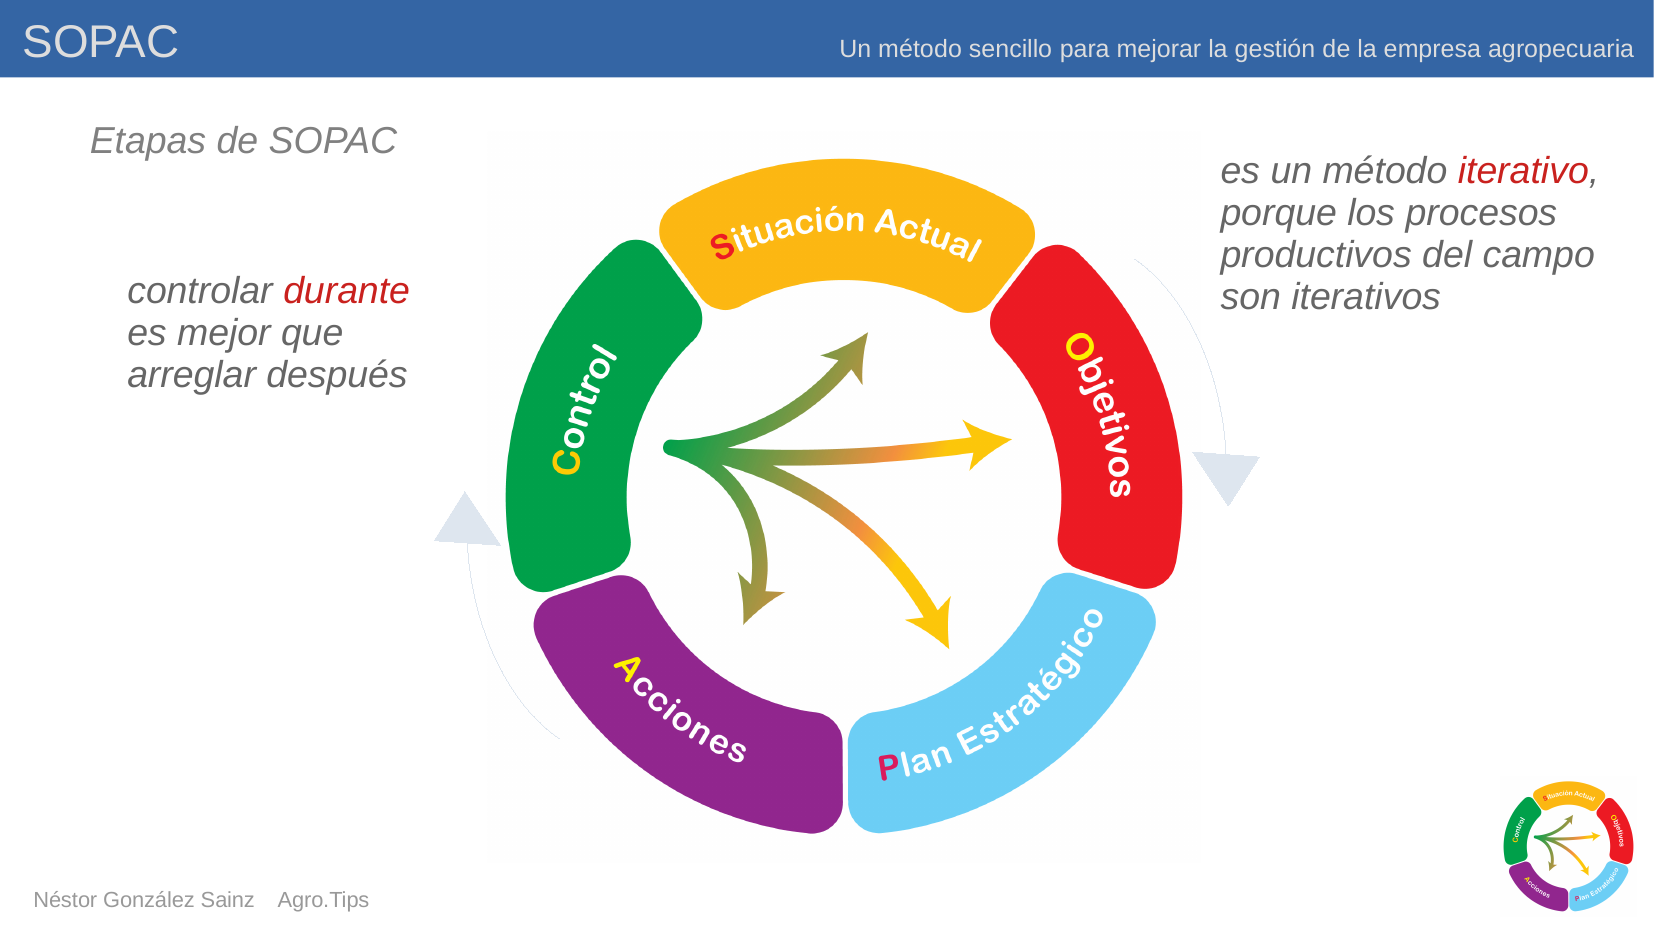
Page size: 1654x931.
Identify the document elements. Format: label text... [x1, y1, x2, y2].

text_box es un método iterativo, porque los procesos productivos del campo son iterativos [1205, 142, 1619, 334]
text_box [1134, 259, 1260, 506]
text_box Etapas de SOPAC [75, 112, 488, 212]
picture [1500, 776, 1637, 917]
text_box controlar durante es mejor que arreglar después [112, 262, 488, 404]
text_box [434, 491, 560, 739]
picture [487, 131, 1201, 863]
